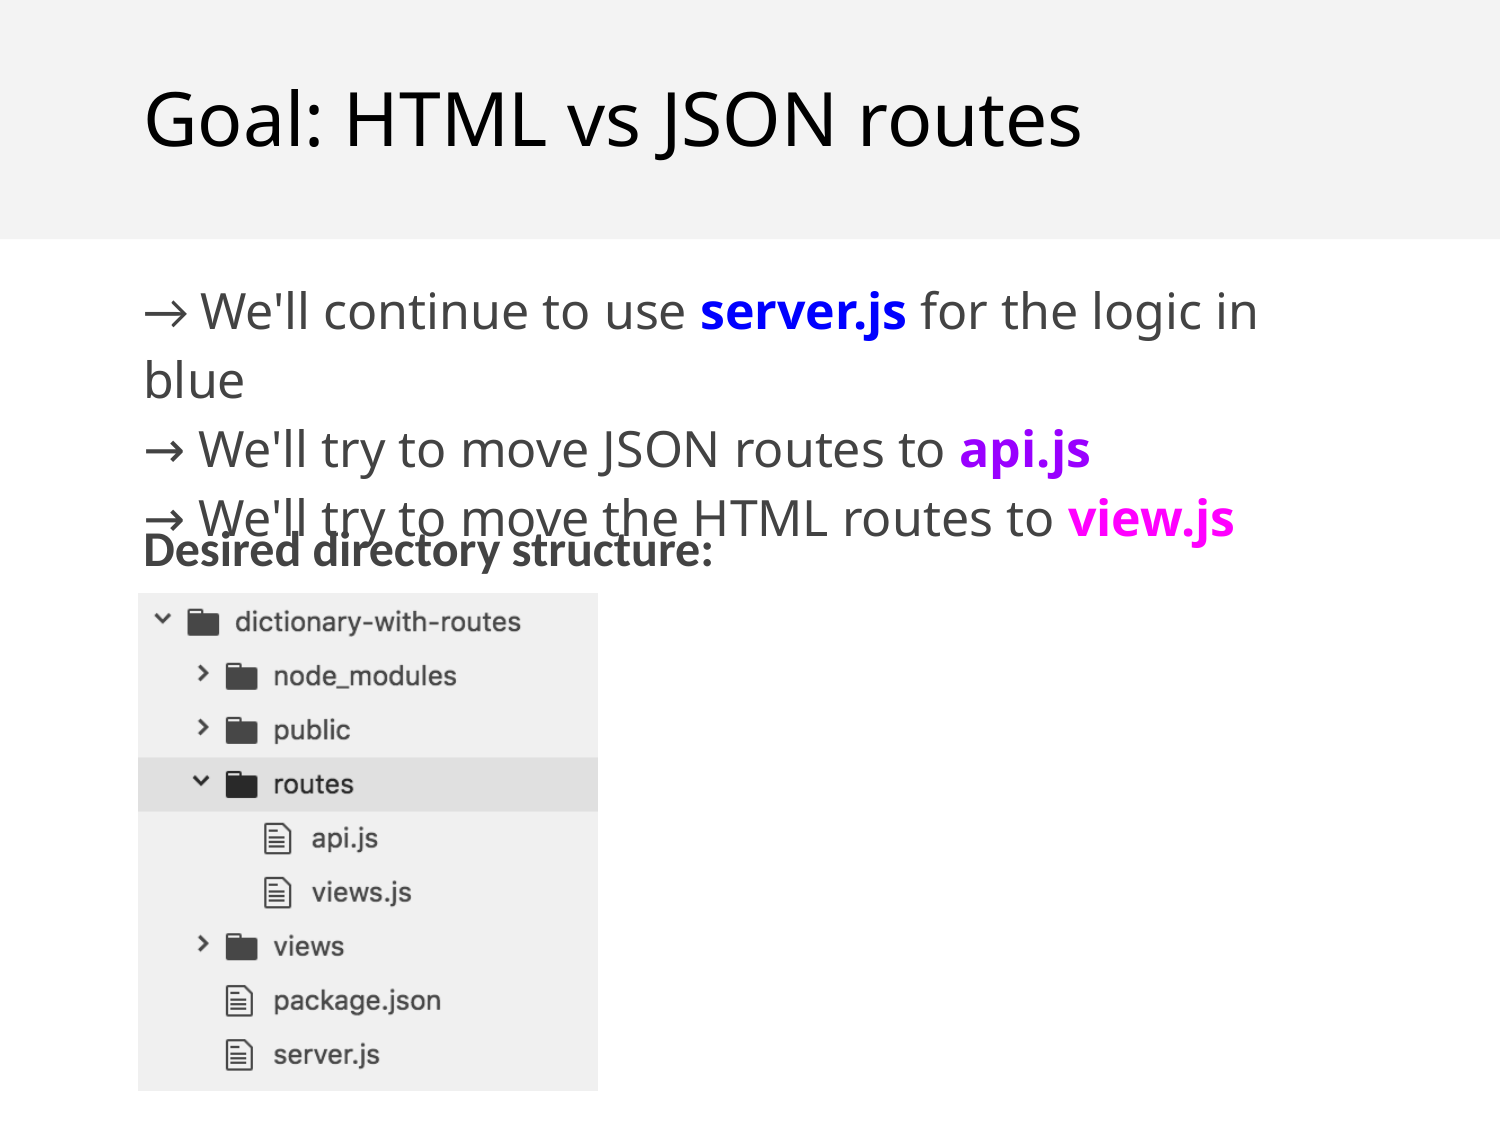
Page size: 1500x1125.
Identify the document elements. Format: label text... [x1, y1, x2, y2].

list Desired directory structure: [128, 492, 1372, 572]
list → We'll continue to use server.js for the logic in blue → We'll try to move JSON routes to api.js → We'll try to move the HTML routes to view.js [128, 255, 1372, 450]
picture [138, 593, 598, 1091]
title Goal: HTML vs JSON routes [128, 56, 1372, 183]
